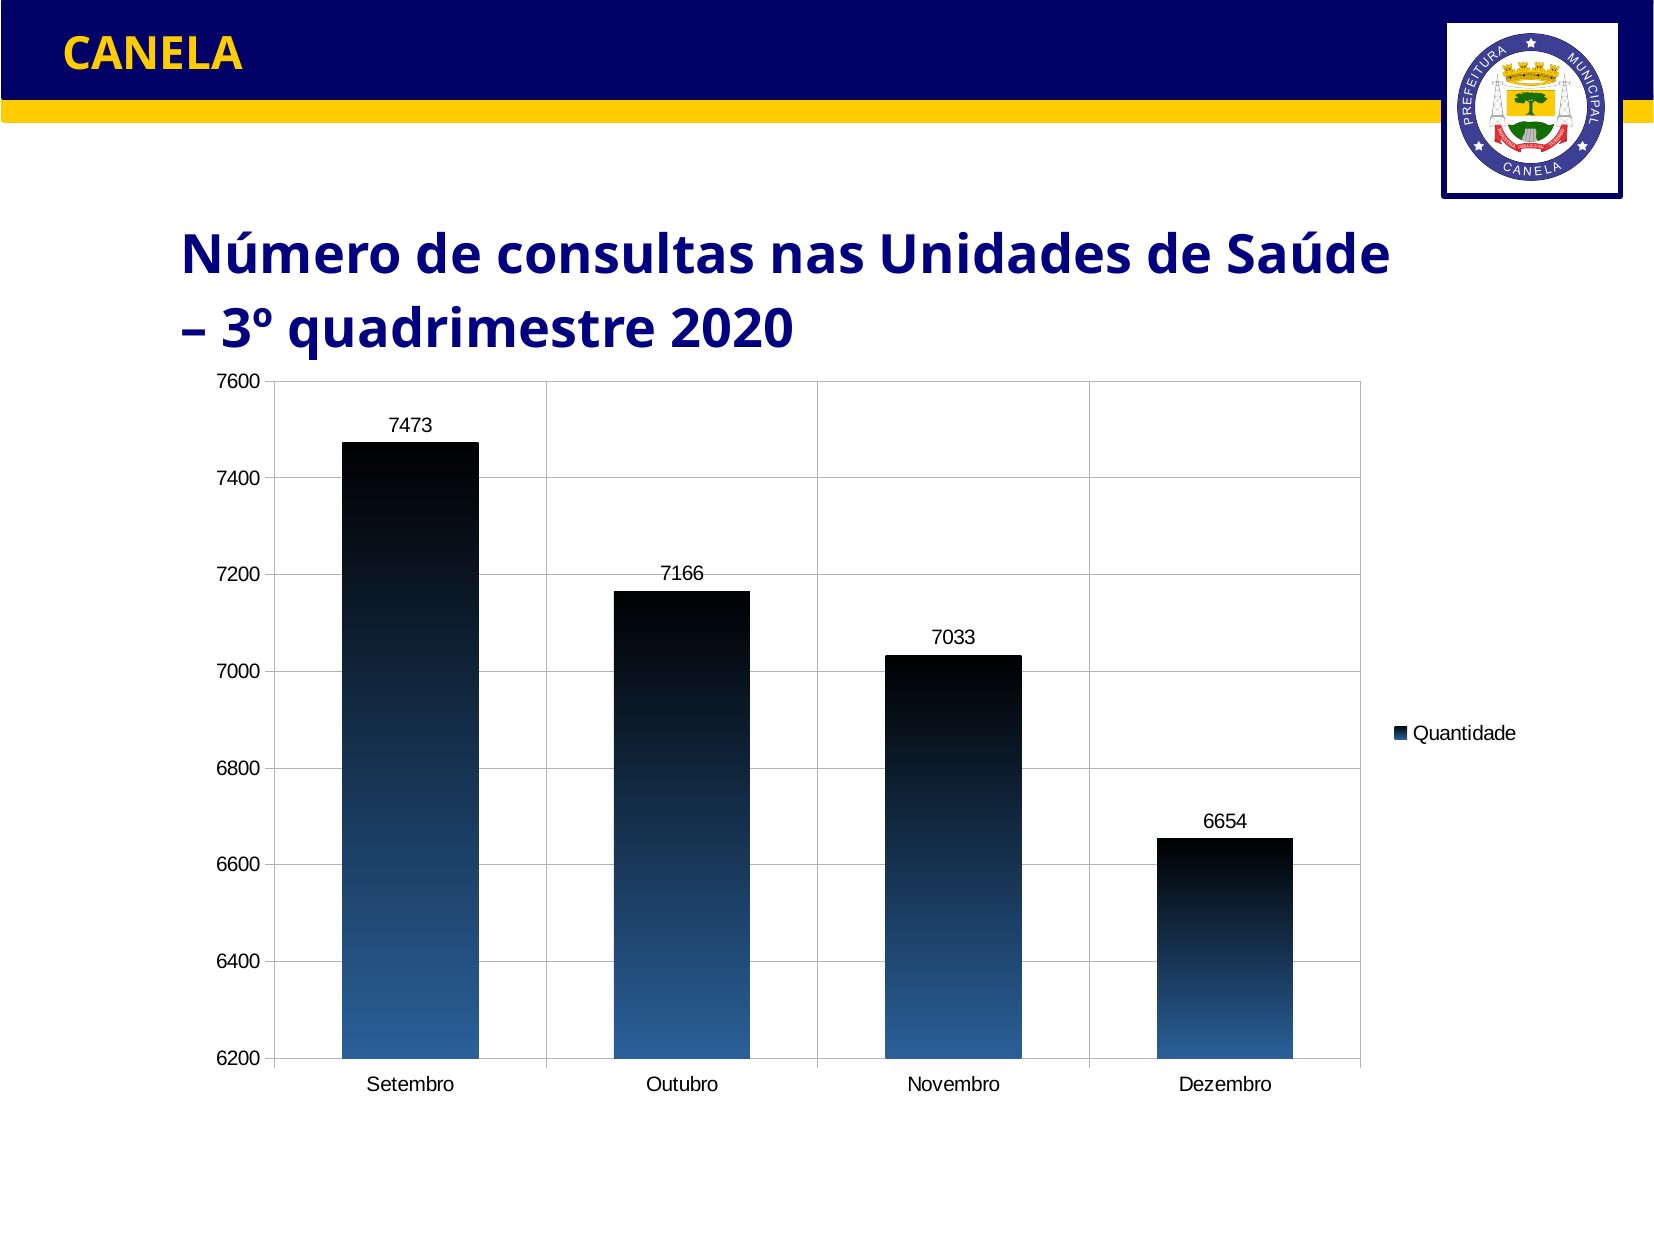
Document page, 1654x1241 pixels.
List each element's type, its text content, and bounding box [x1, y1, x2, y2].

text_box [3, 0, 1654, 197]
text_box CANELA [47, 13, 853, 93]
text_box Número de consultas nas Unidades de Saúde – 3º quadrimestre 2020 [165, 208, 1441, 344]
chart [189, 354, 1536, 1112]
picture [1457, 33, 1605, 181]
